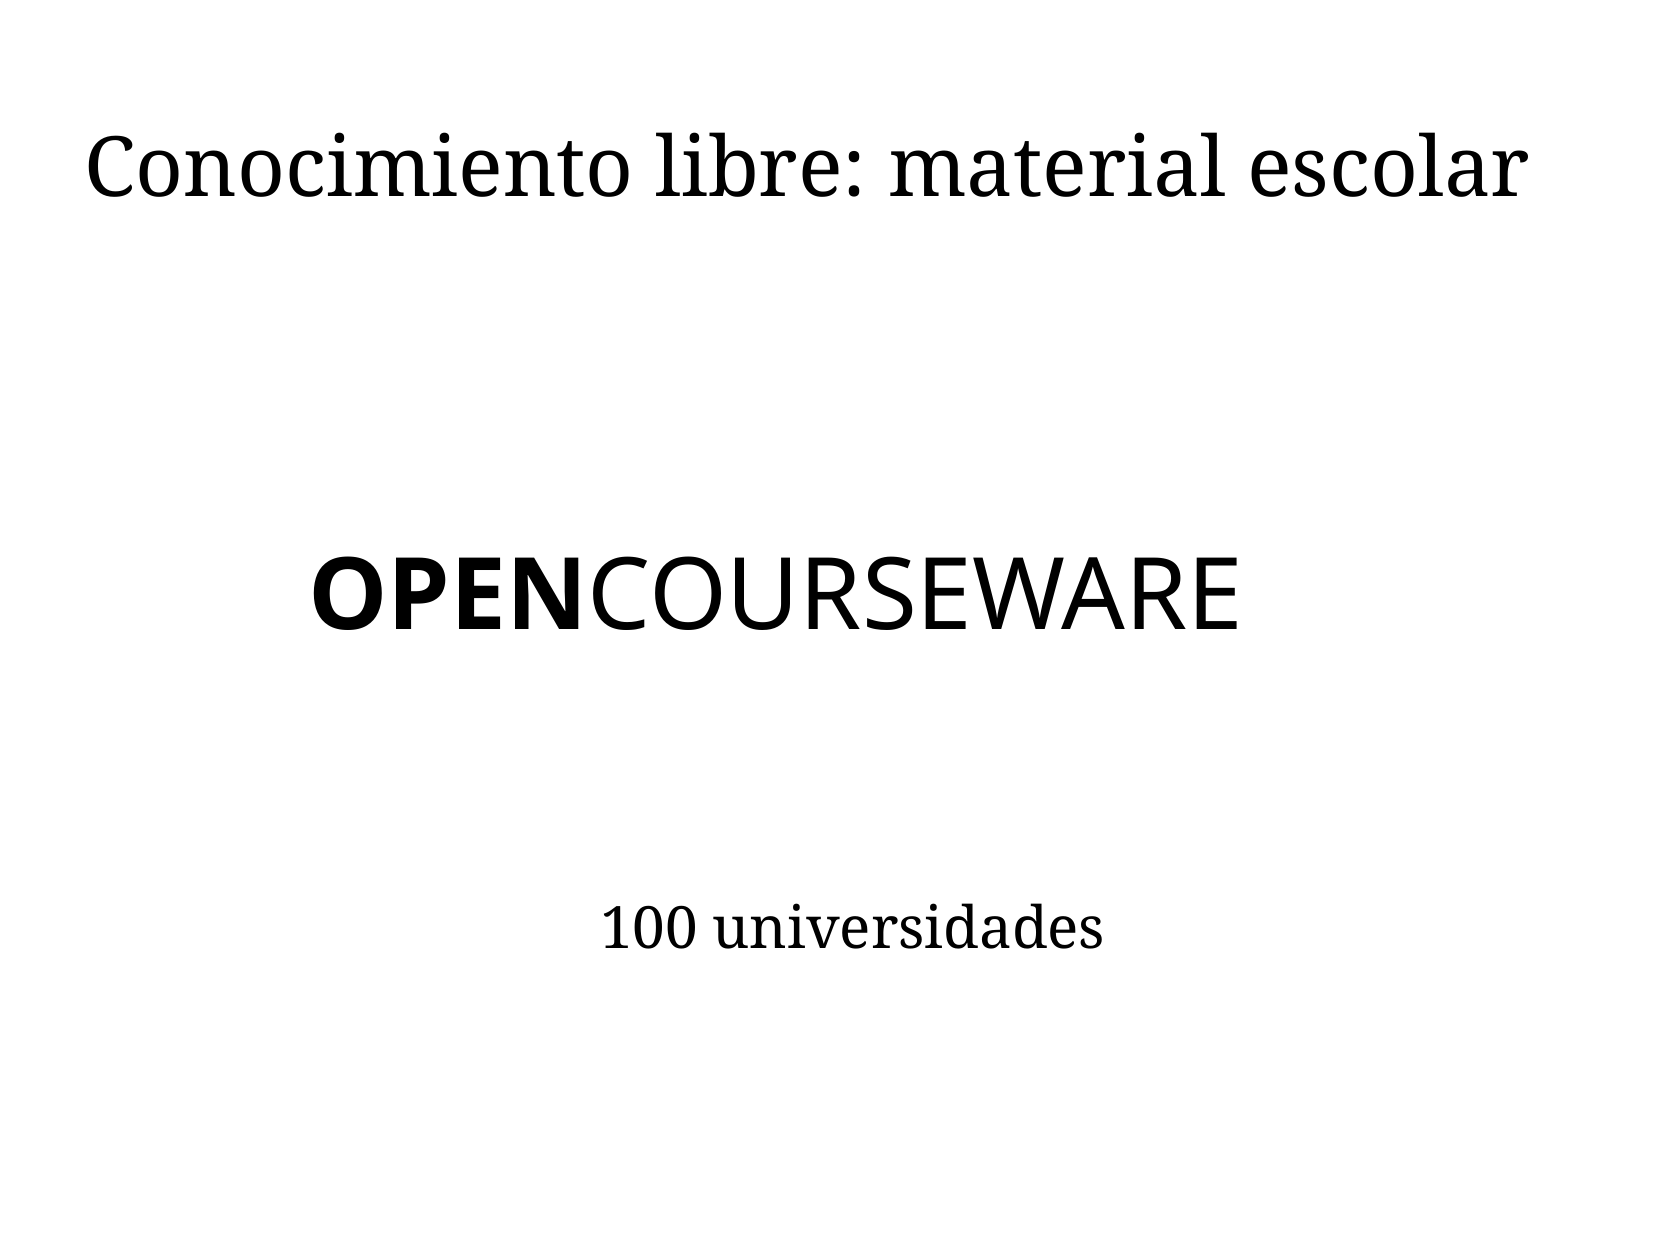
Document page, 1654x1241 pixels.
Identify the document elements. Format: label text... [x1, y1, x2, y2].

text_box 100 universidades [585, 879, 1039, 953]
text_box OPENCOURSEWARE [293, 515, 1336, 631]
text_box Conocimiento libre: material escolar [70, 99, 1321, 198]
